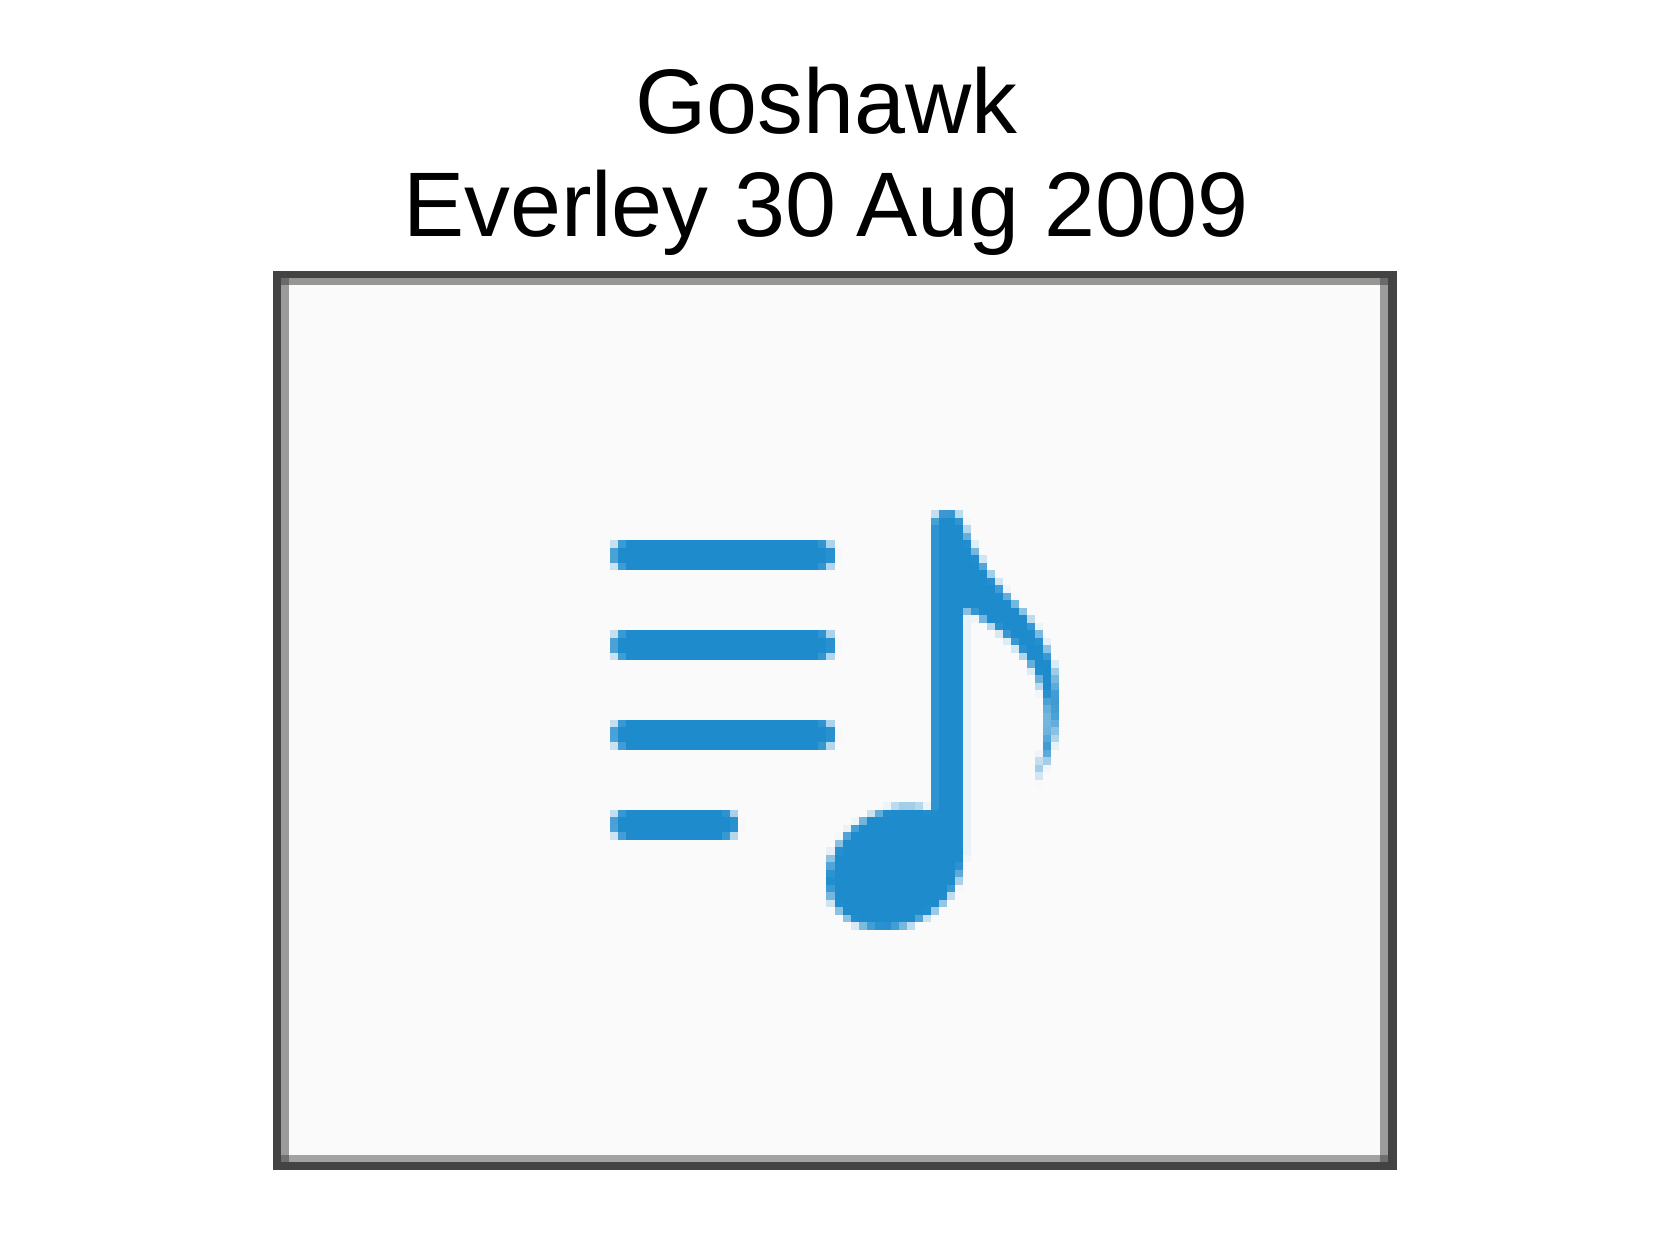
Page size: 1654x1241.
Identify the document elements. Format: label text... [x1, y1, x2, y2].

text_box [272, 270, 1398, 1171]
title Goshawk Everley 30 Aug 2009 [82, 50, 1571, 256]
